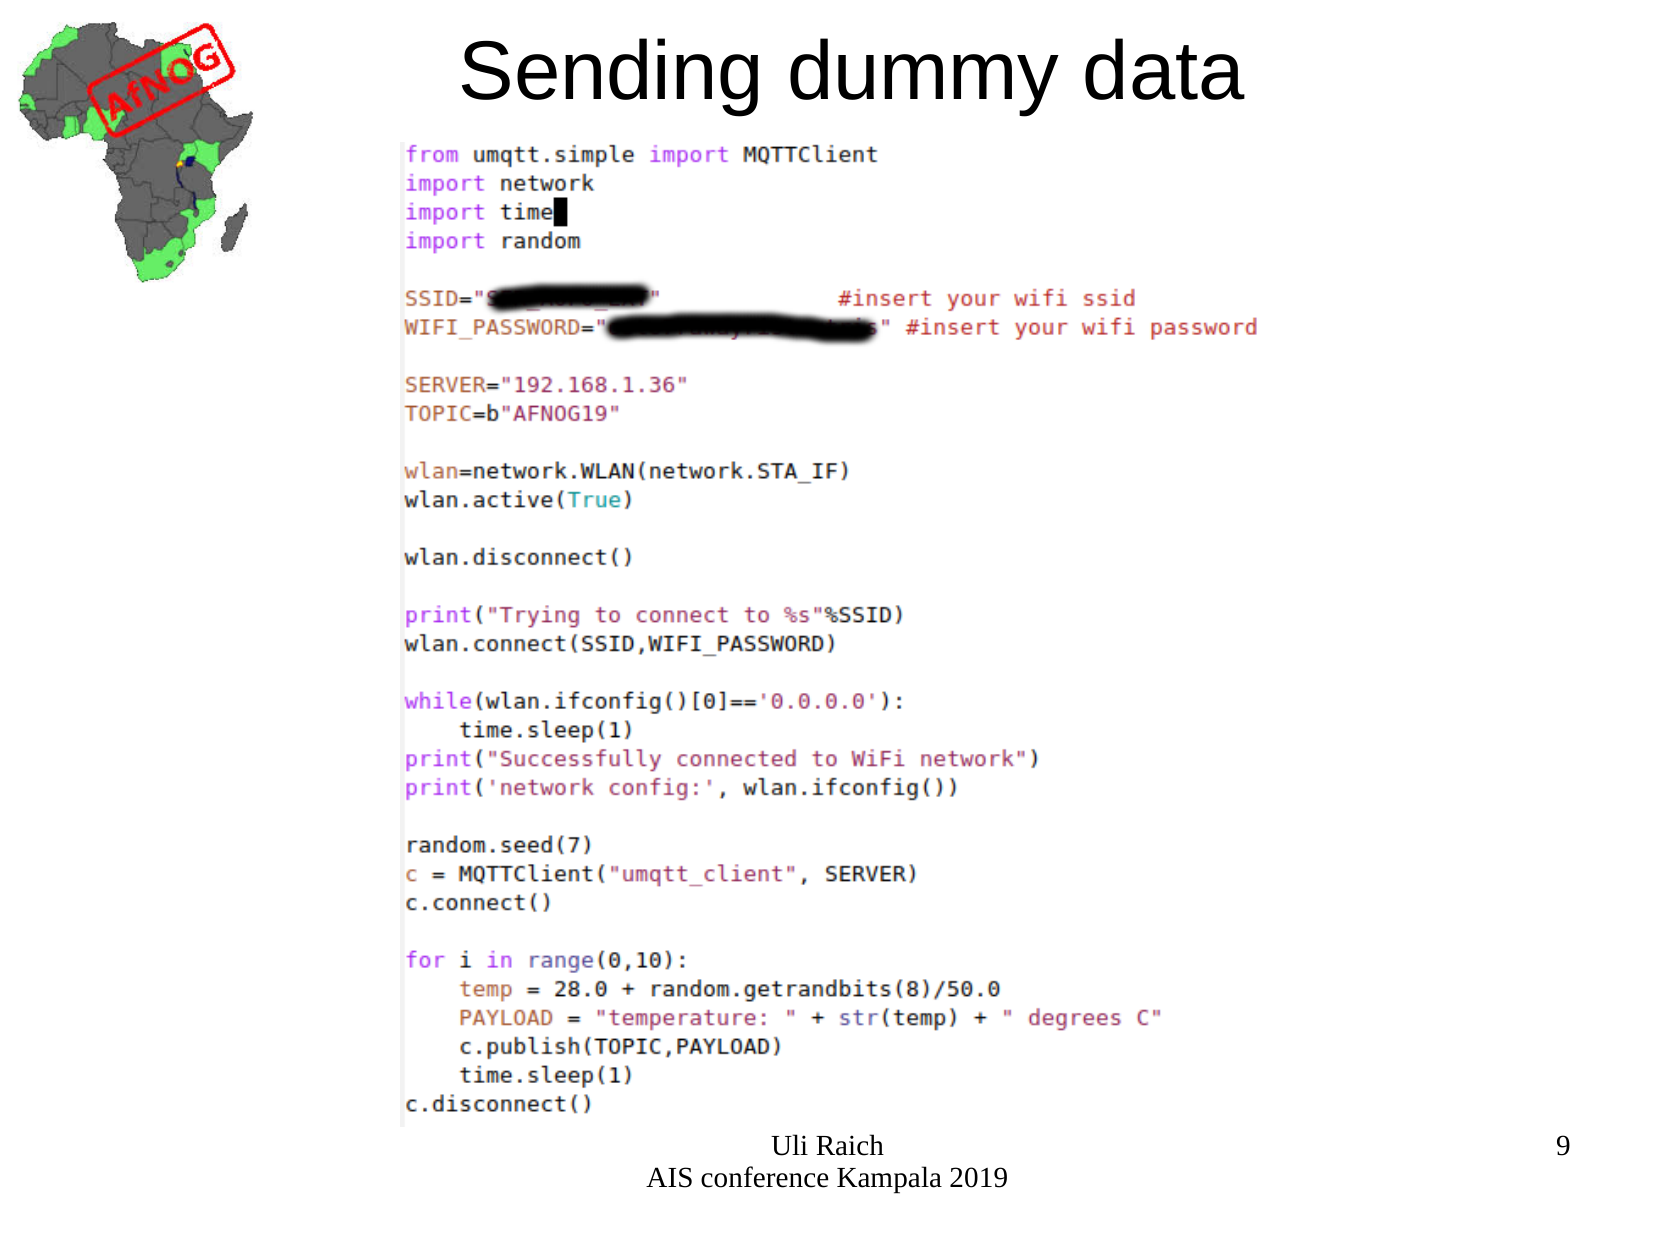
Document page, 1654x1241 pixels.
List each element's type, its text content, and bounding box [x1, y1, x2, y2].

title Sending dummy data [107, 0, 1597, 166]
picture [400, 142, 1306, 1127]
picture [9, 0, 259, 291]
